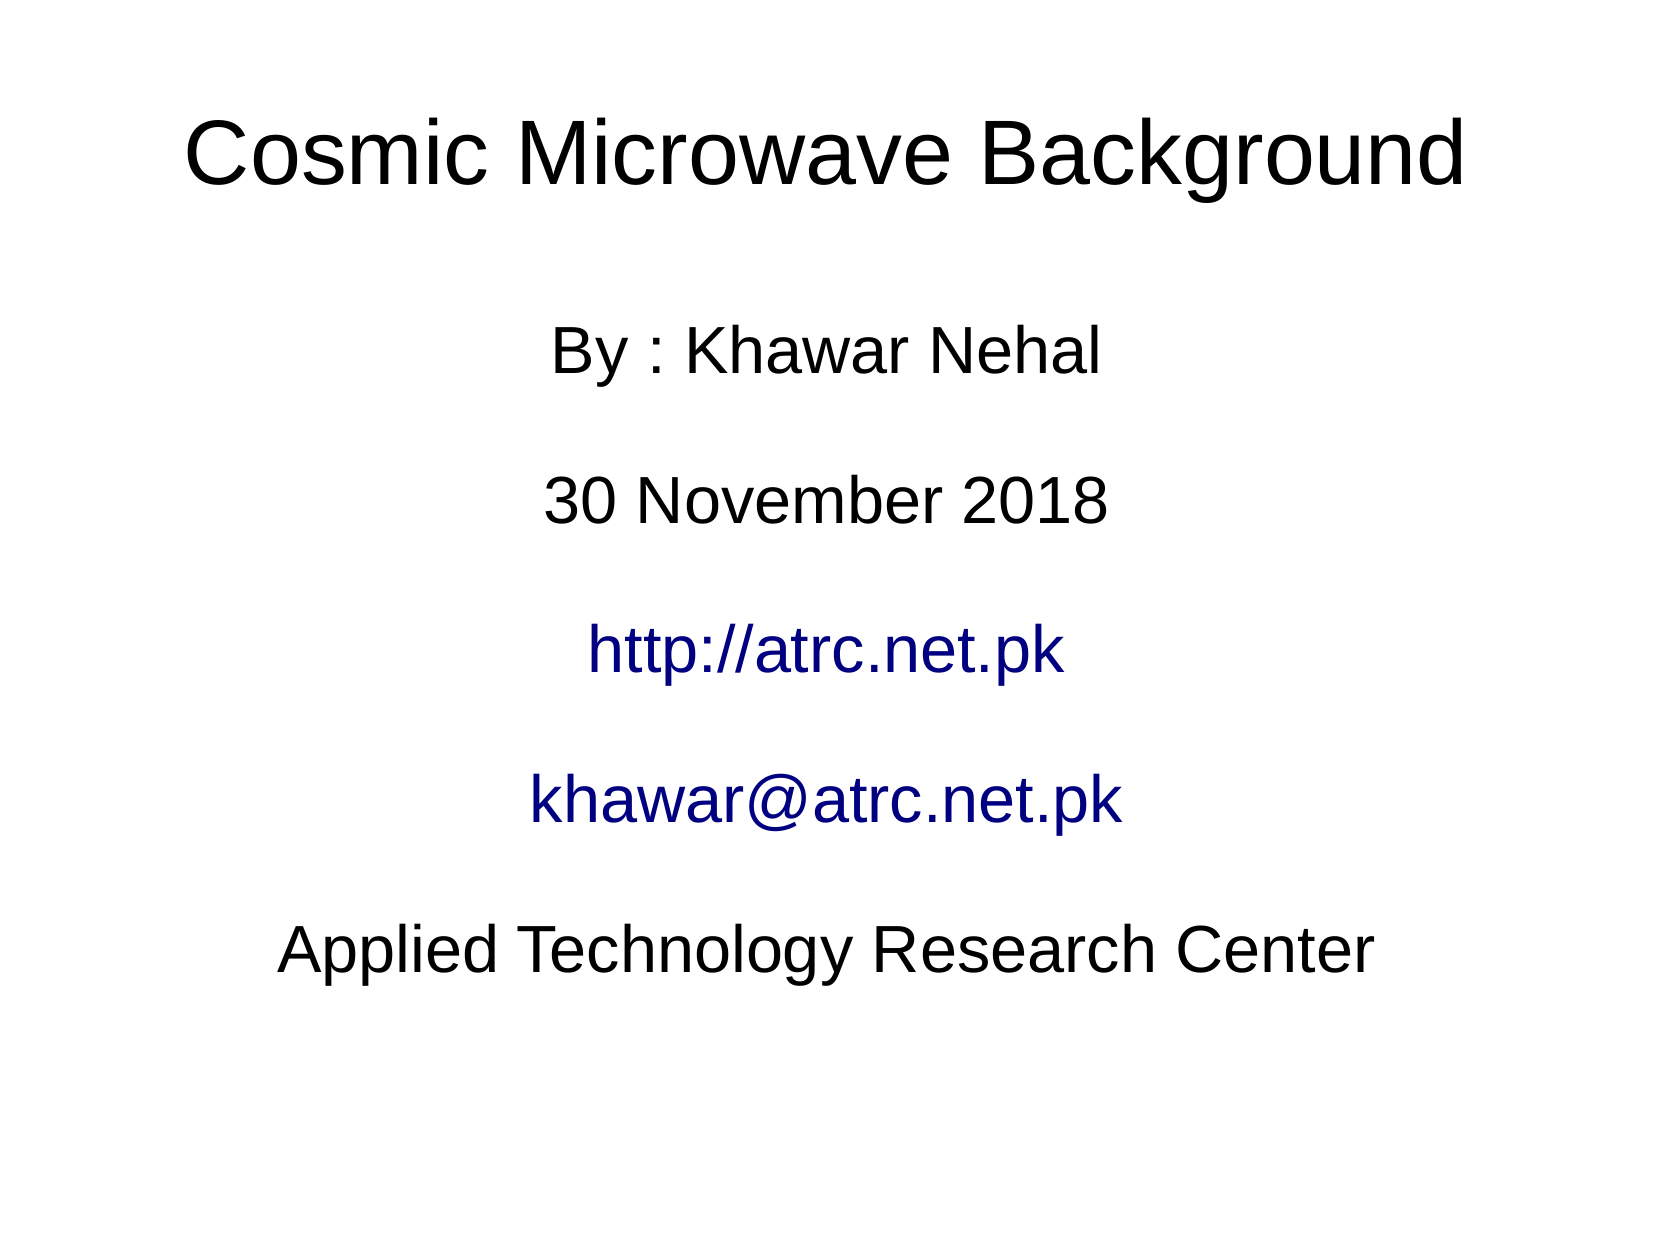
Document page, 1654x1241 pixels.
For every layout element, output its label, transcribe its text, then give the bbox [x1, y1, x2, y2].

subtitle By : Khawar Nehal 30 November 2018 http://atrc.net.pk khawar@atrc.net.pk Applied Technology Research Center [82, 290, 1571, 1010]
title Cosmic Microwave Background [82, 49, 1571, 257]
